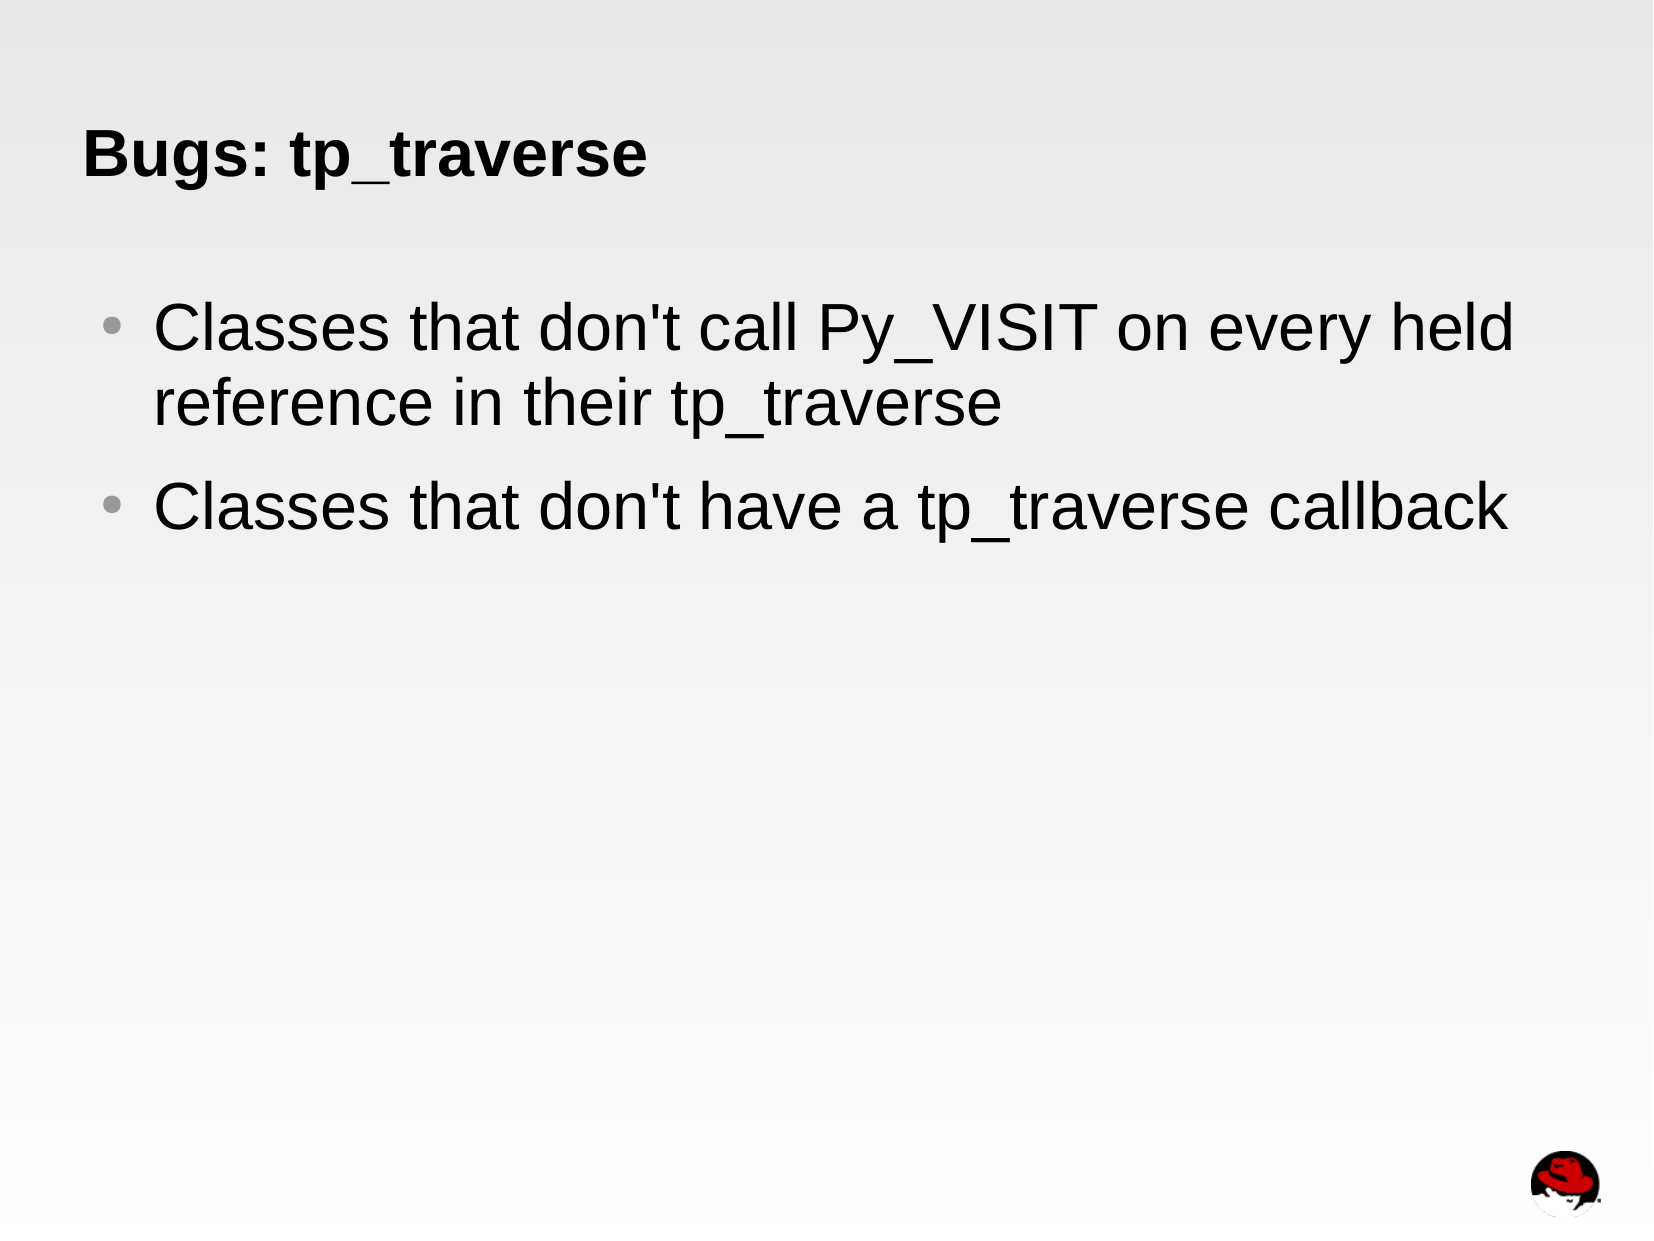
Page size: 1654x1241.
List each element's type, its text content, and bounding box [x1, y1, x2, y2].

title Bugs: tp_traverse [82, 56, 1571, 250]
picture [0, 0, 1654, 1241]
list Classes that don't call Py_VISIT on every held reference in their tp_traverse Classes that don't have a tp_traverse callback [82, 290, 1571, 1109]
